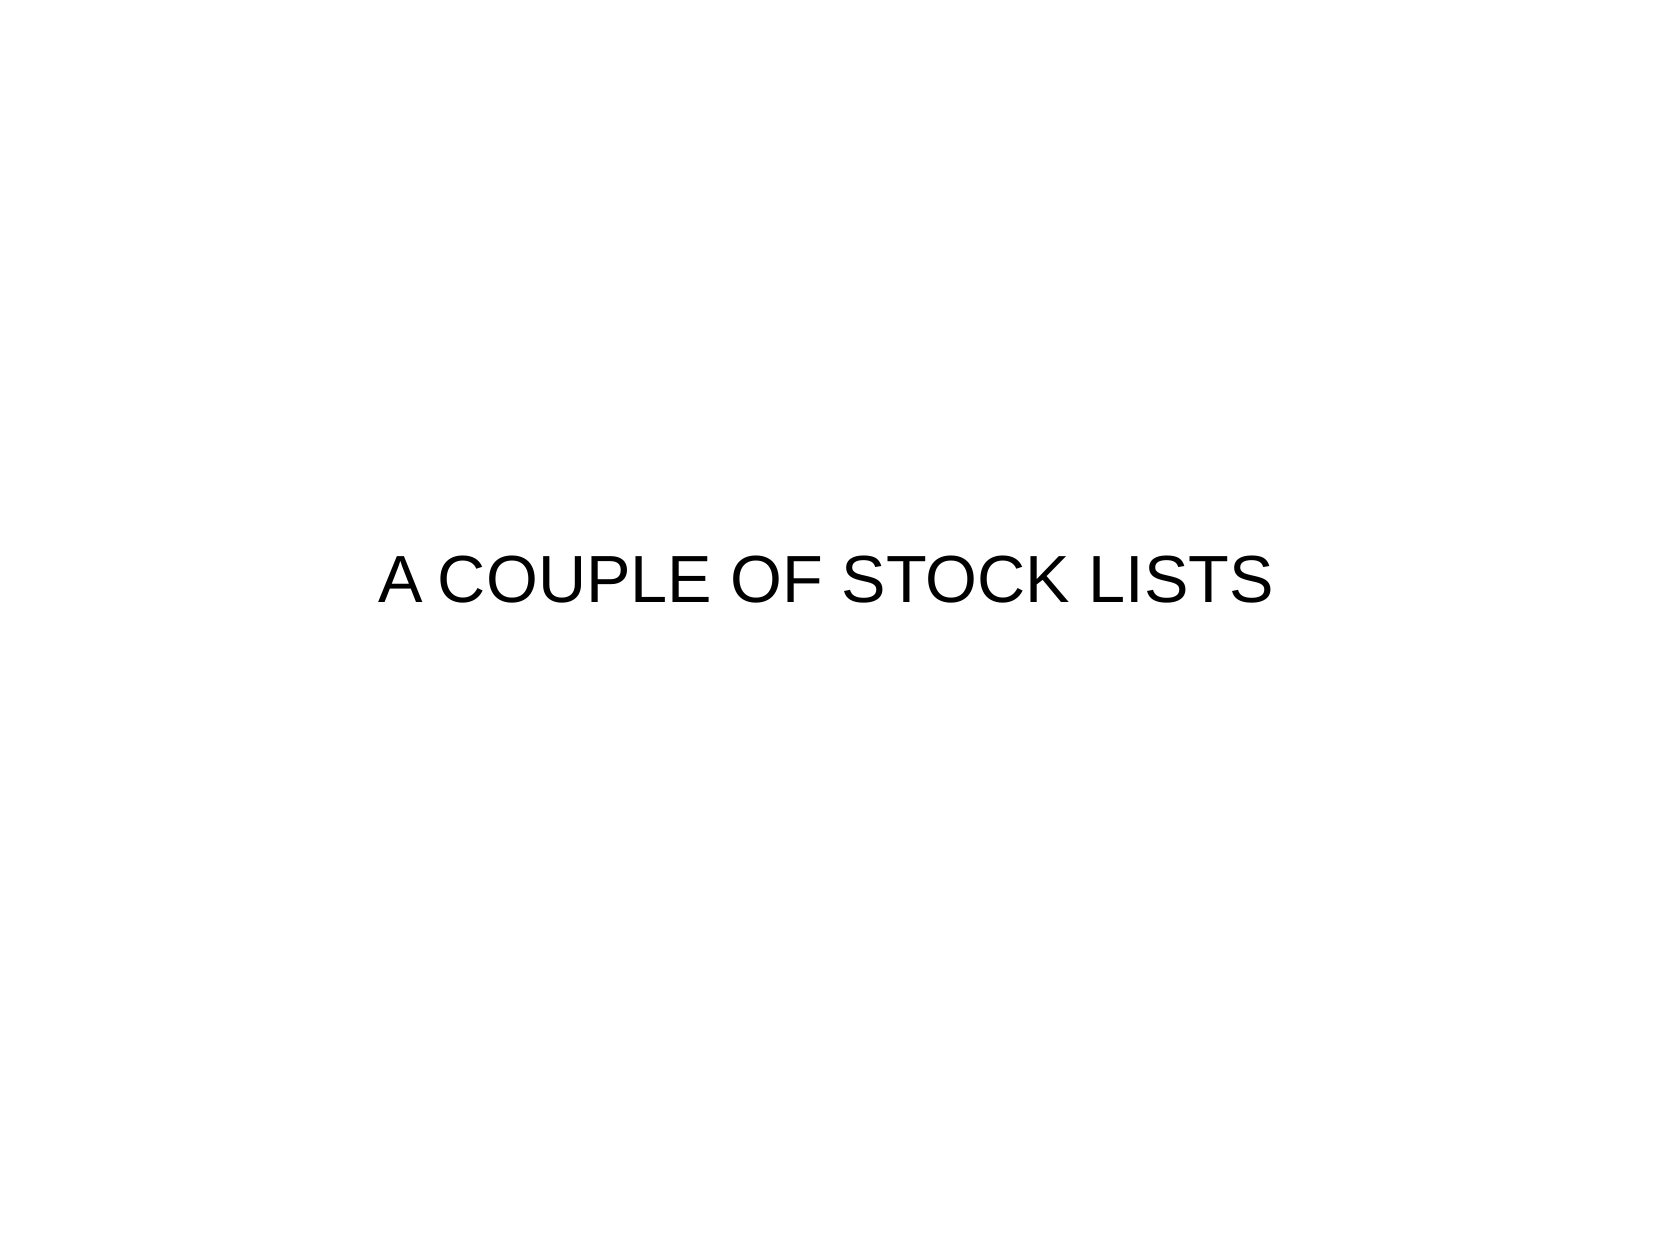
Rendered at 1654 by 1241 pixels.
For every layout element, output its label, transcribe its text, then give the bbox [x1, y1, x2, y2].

subtitle A COUPLE OF STOCK LISTS [82, 49, 1571, 1109]
